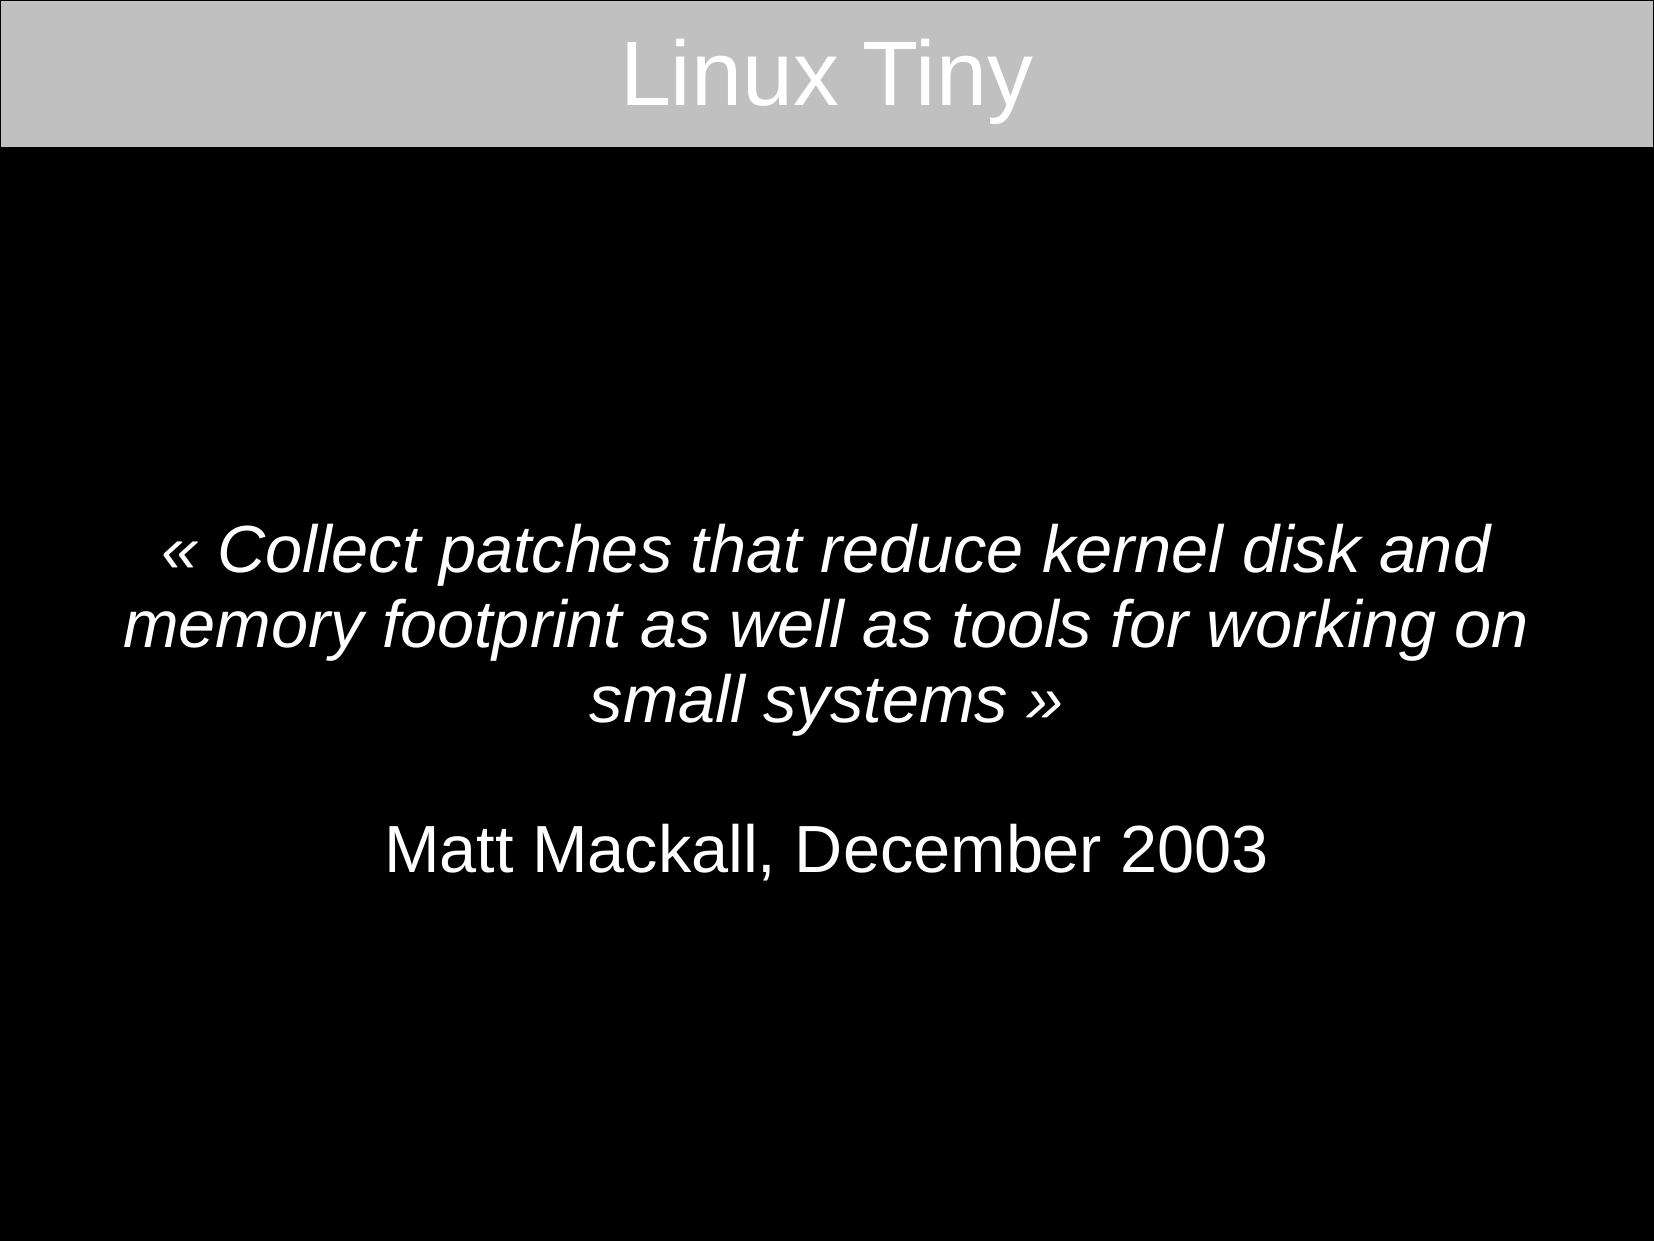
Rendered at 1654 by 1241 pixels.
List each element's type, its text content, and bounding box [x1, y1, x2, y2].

title Linux Tiny [0, 0, 1654, 148]
subtitle « Collect patches that reduce kernel disk and memory footprint as well as tools for working on small systems » Matt Mackall, December 2003 [82, 290, 1571, 1109]
